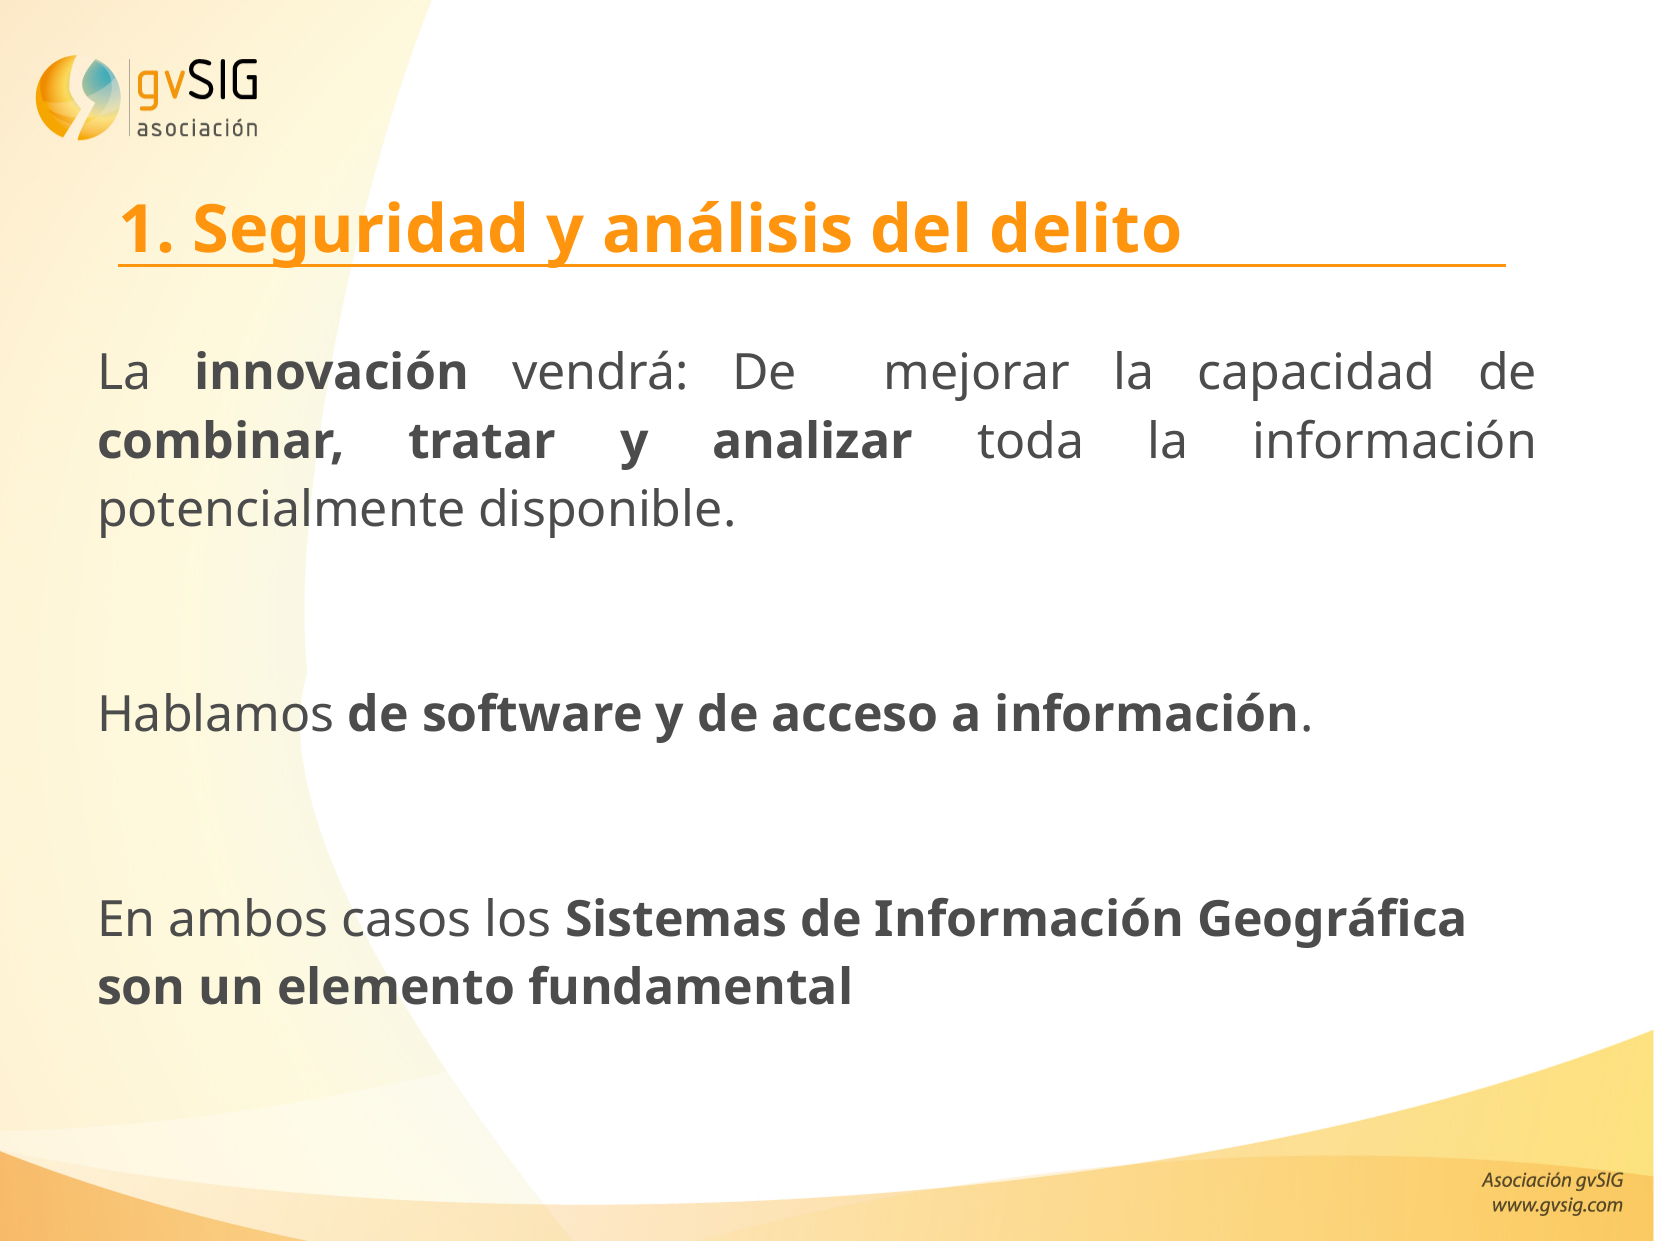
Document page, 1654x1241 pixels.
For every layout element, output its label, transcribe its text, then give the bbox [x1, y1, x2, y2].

title 1. Seguridad y análisis del delito [118, 177, 1607, 276]
text_box La innovación vendrá: De mejorar la capacidad de combinar, tratar y analizar toda la información potencialmente disponible. Hablamos de software y de acceso a información. En ambos casos los Sistemas de Información Geográfica son un elemento fundamental [82, 328, 1553, 930]
picture [0, 0, 1654, 1241]
